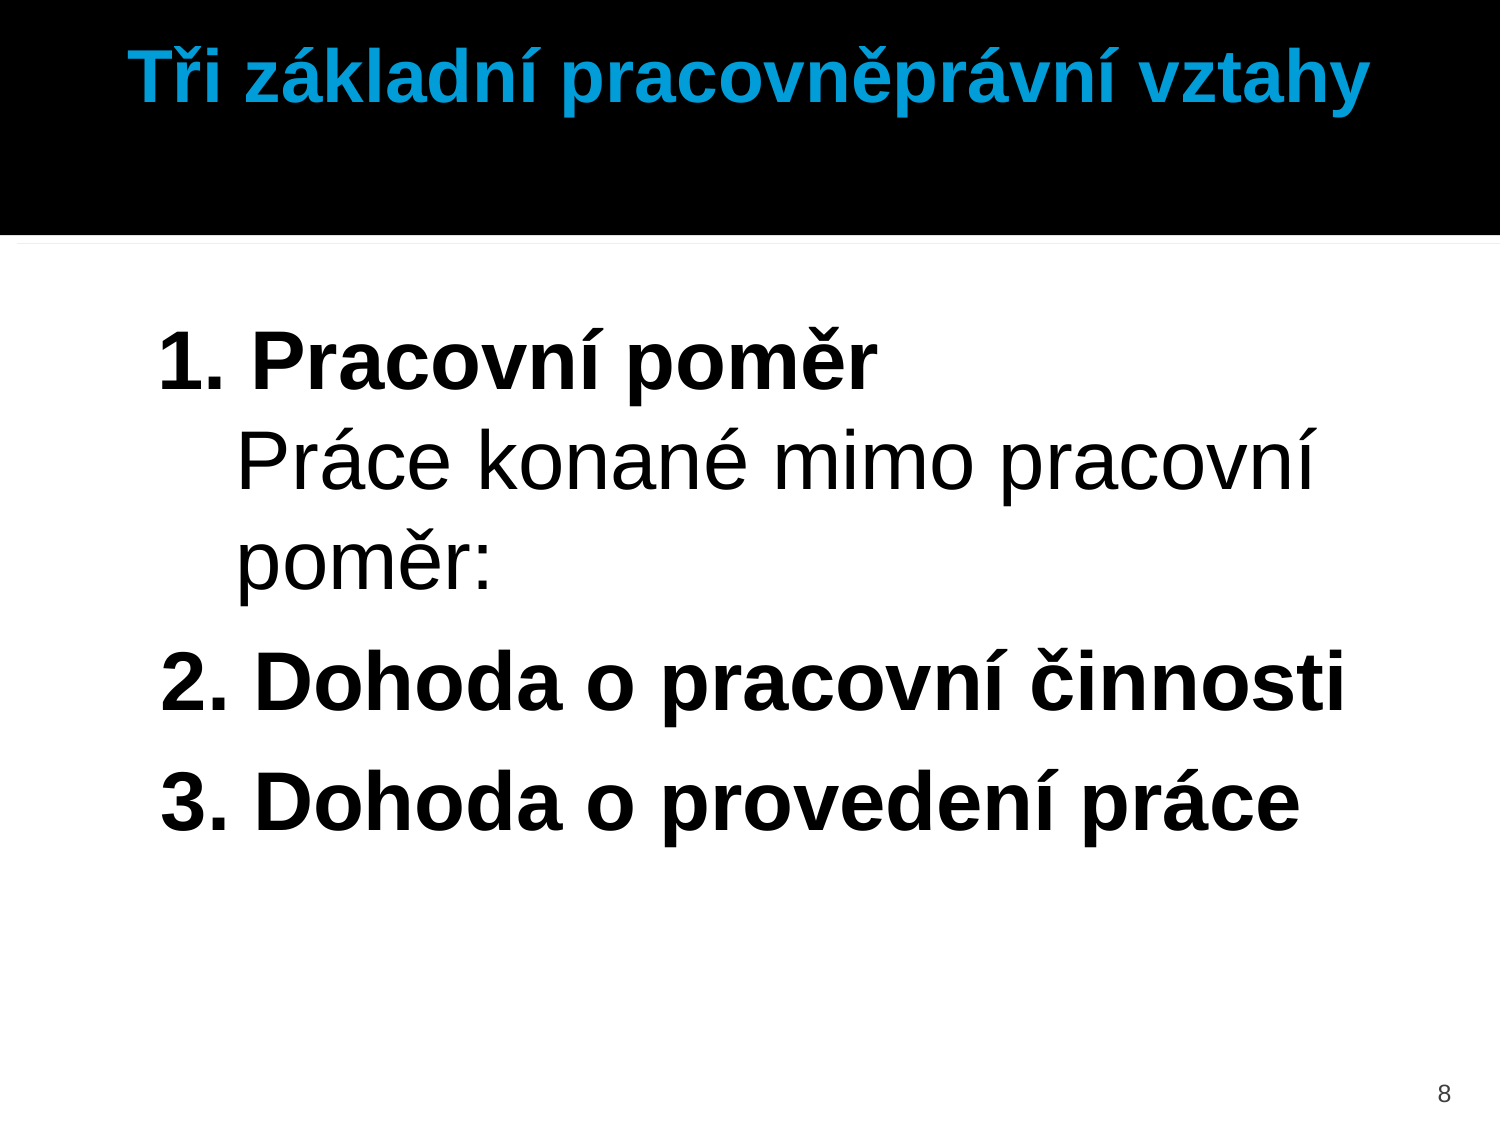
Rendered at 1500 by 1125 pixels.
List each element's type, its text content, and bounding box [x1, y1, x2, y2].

text_box Tři základní pracovněprávní vztahy [112, 20, 1388, 216]
list 1. Pracovní poměr Práce konané mimo pracovní poměr: 2. Dohoda o pracovní činnosti 3. Dohoda o provedení práce [76, 290, 1418, 955]
text_box <číslo> [1345, 1062, 1467, 1108]
